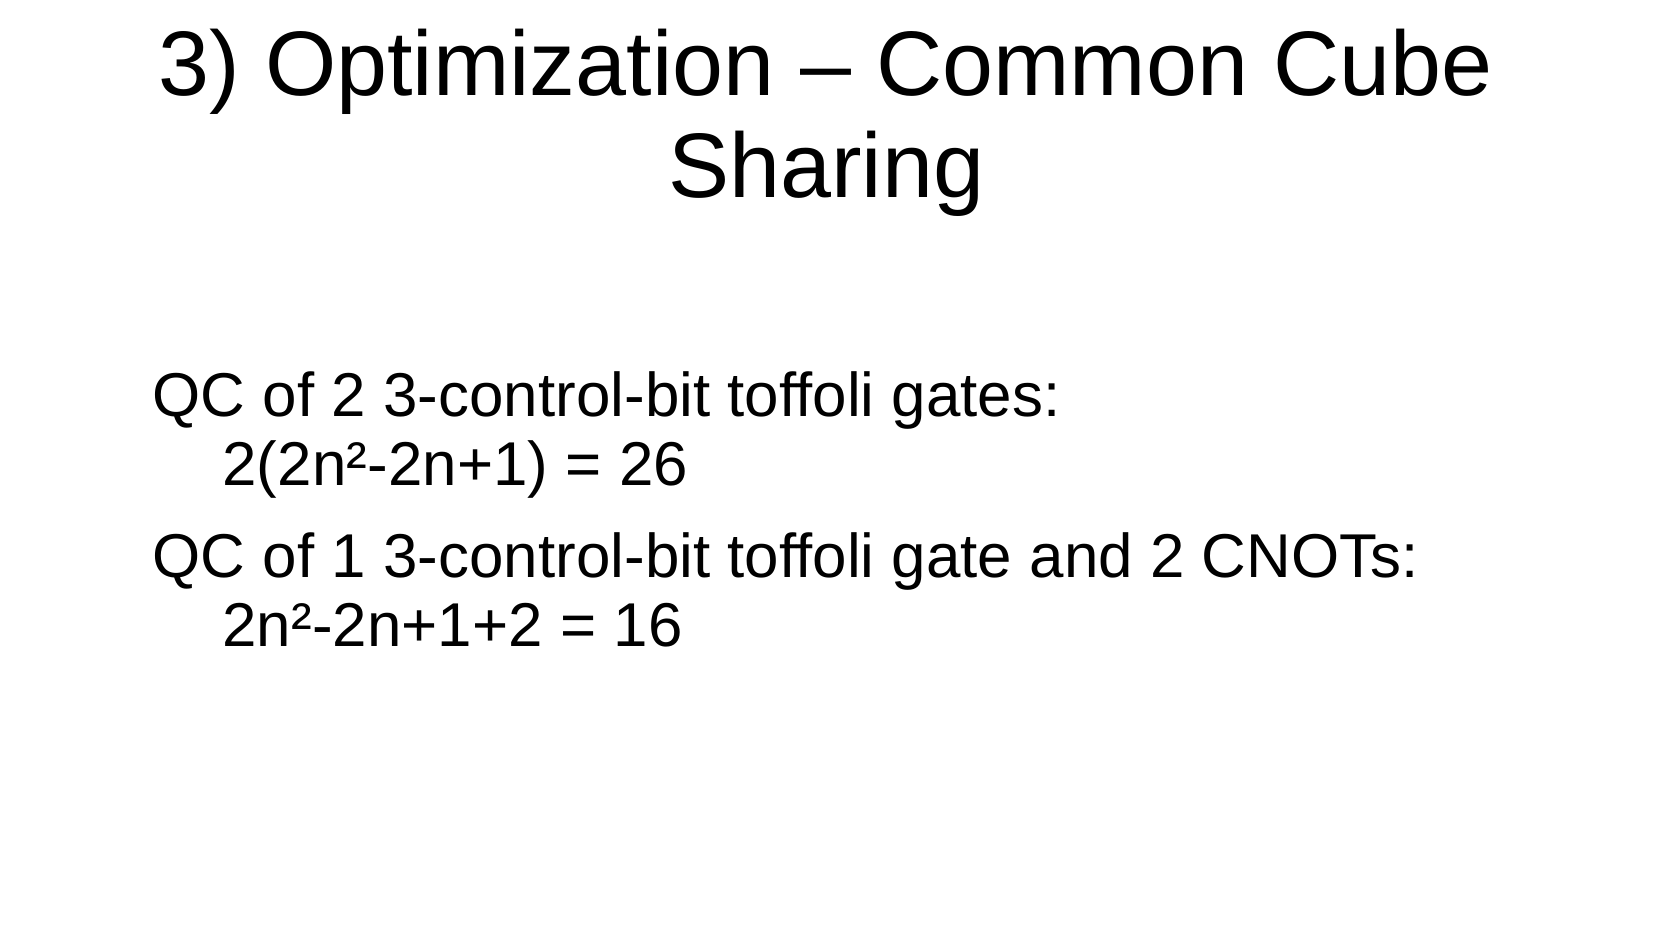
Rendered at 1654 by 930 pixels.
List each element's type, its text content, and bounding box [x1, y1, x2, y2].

title 3) Optimization – Common Cube Sharing [82, 28, 1571, 201]
list QC of 2 3-control-bit toffoli gates: 2(2n²-2n+1) = 26 QC of 1 3-control-bit toffoli gate and 2 CNOTs: 2n²-2n+1+2 = 16 [86, 359, 1575, 660]
